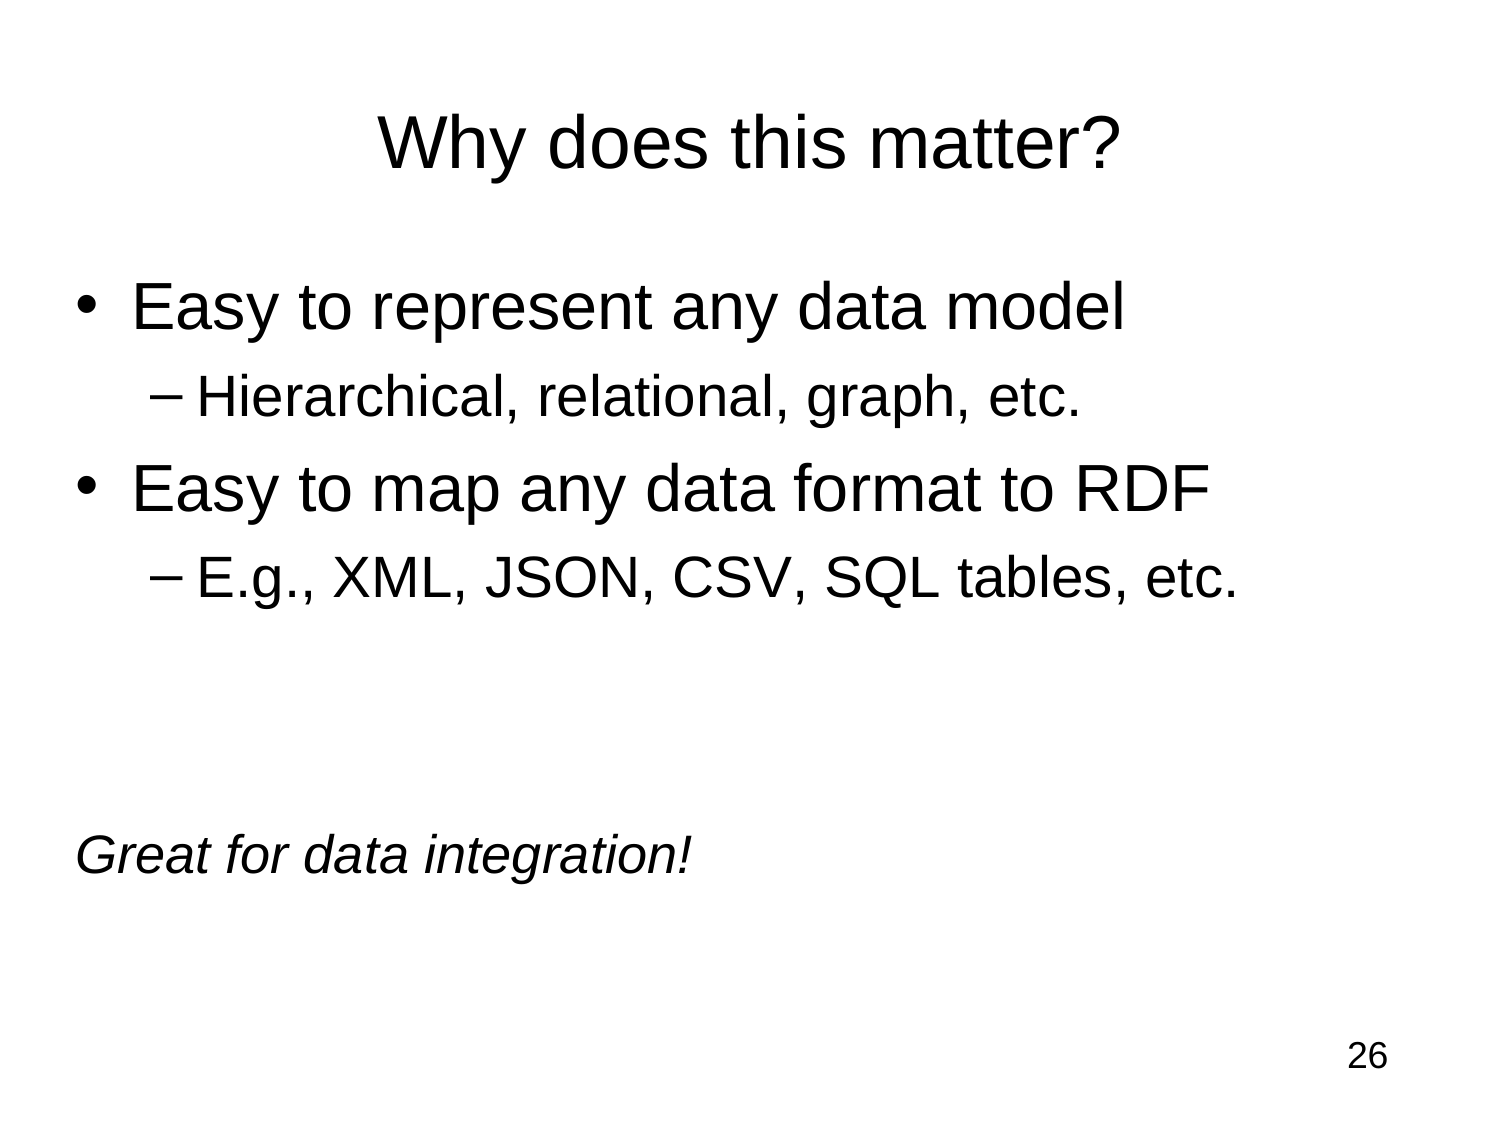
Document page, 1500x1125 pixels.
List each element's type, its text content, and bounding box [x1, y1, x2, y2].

title Why does this matter? [75, 44, 1425, 233]
list Easy to represent any data model Hierarchical, relational, graph, etc. Easy to map any data format to RDF E.g., XML, JSON, CSV, SQL tables, etc. Great for data integration! [75, 263, 1395, 916]
